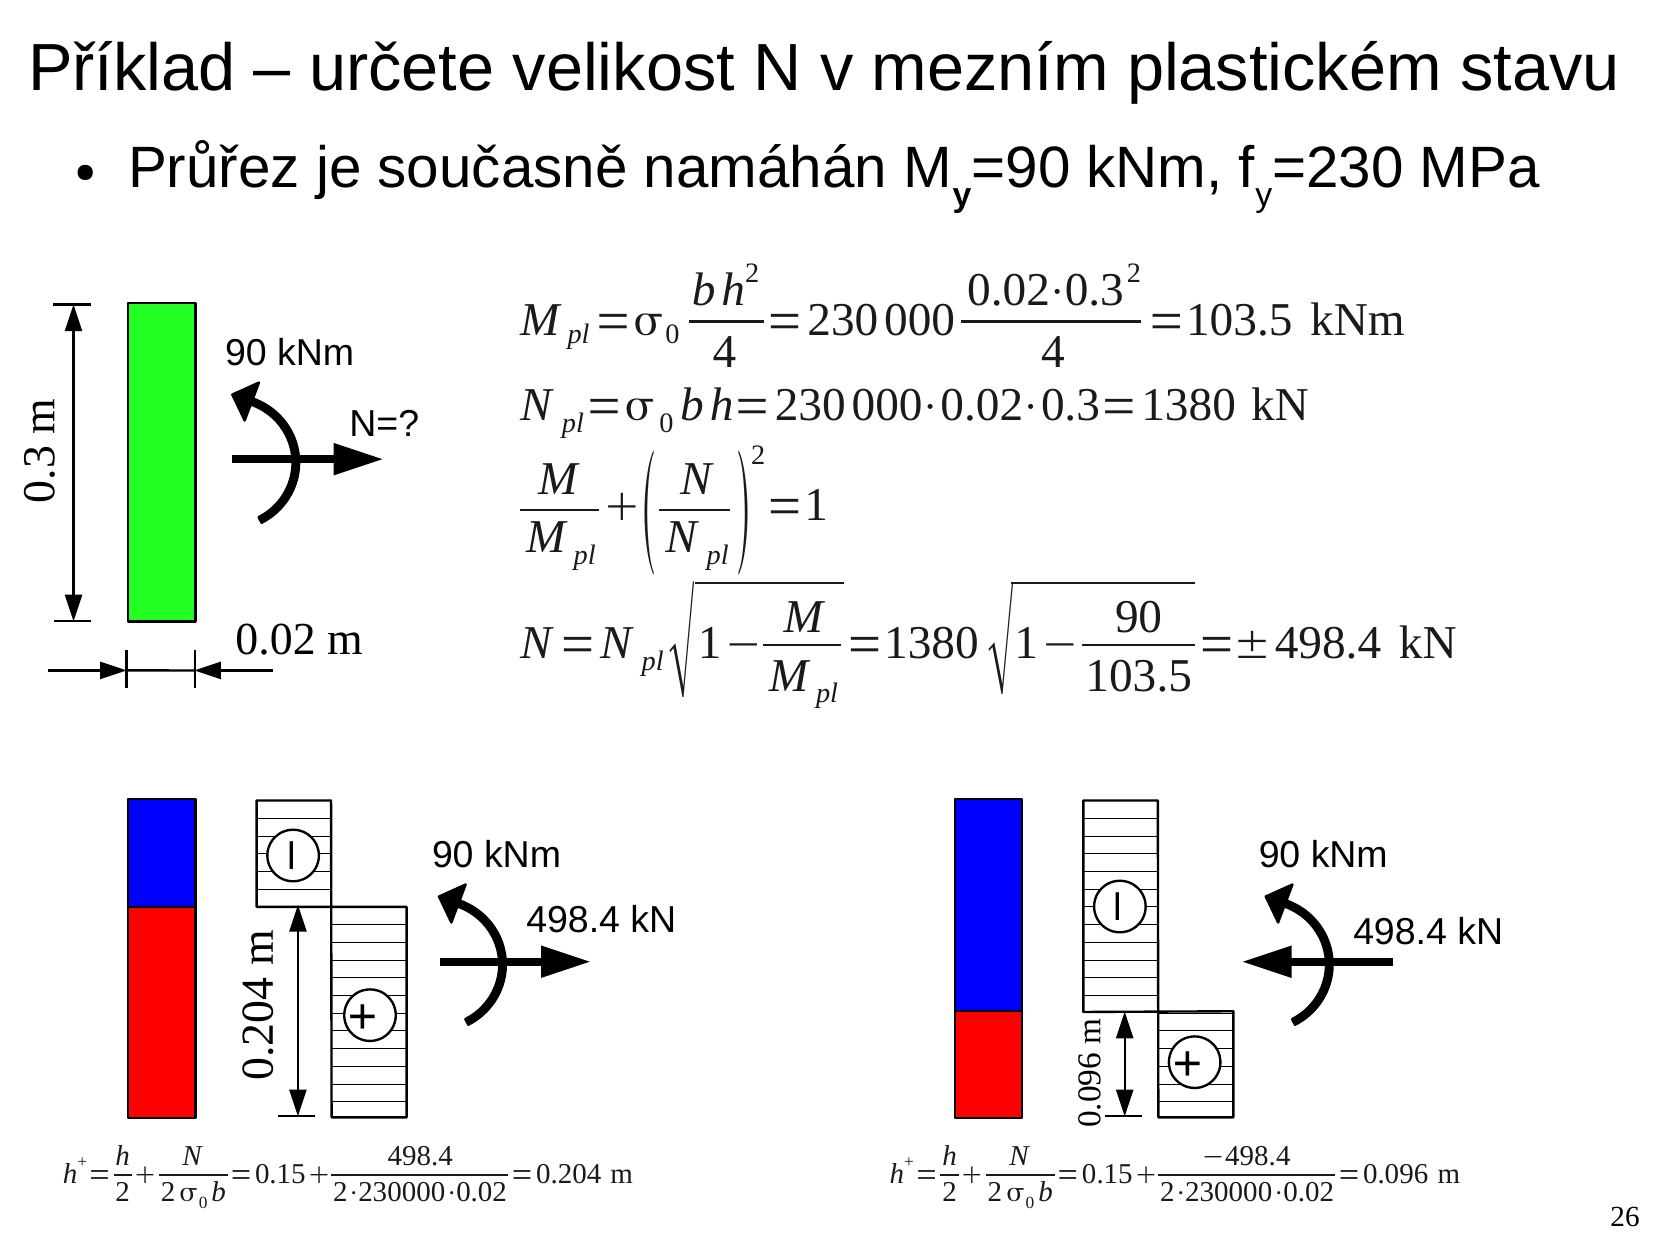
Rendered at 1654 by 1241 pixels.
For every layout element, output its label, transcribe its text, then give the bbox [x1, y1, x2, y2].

title Příklad – určete velikost N v mezním plastickém stavu [0, 14, 1650, 120]
text_box 0.204 m [224, 908, 296, 1096]
text_box [256, 800, 407, 1118]
text_box N=? [334, 394, 443, 457]
text_box 90 kNm [417, 826, 643, 888]
text_box [1265, 888, 1333, 1025]
text_box [258, 463, 300, 523]
list Průřez je současně namáhán My=90 kNm, fy=230 MPa [57, 134, 1608, 238]
text_box [1083, 800, 1234, 1118]
chart [499, 258, 1467, 708]
text_box 90 kNm [1243, 826, 1469, 888]
text_box [232, 386, 299, 455]
text_box + [1151, 1033, 1229, 1093]
text_box [128, 799, 196, 1118]
text_box 498.4 kN [511, 891, 737, 953]
text_box 0.02 m [220, 606, 409, 677]
text_box – [251, 827, 329, 885]
text_box [438, 888, 506, 1025]
text_box [954, 799, 1023, 1118]
text_box [128, 302, 196, 622]
text_box 0.096 m [1063, 955, 1119, 1143]
chart [876, 1140, 1468, 1213]
text_box 0.3 m [6, 330, 77, 518]
chart [50, 1140, 641, 1213]
text_box – [1078, 878, 1156, 936]
text_box 498.4 kN [1338, 902, 1564, 965]
text_box + [326, 986, 404, 1046]
text_box 90 kNm [210, 324, 436, 386]
